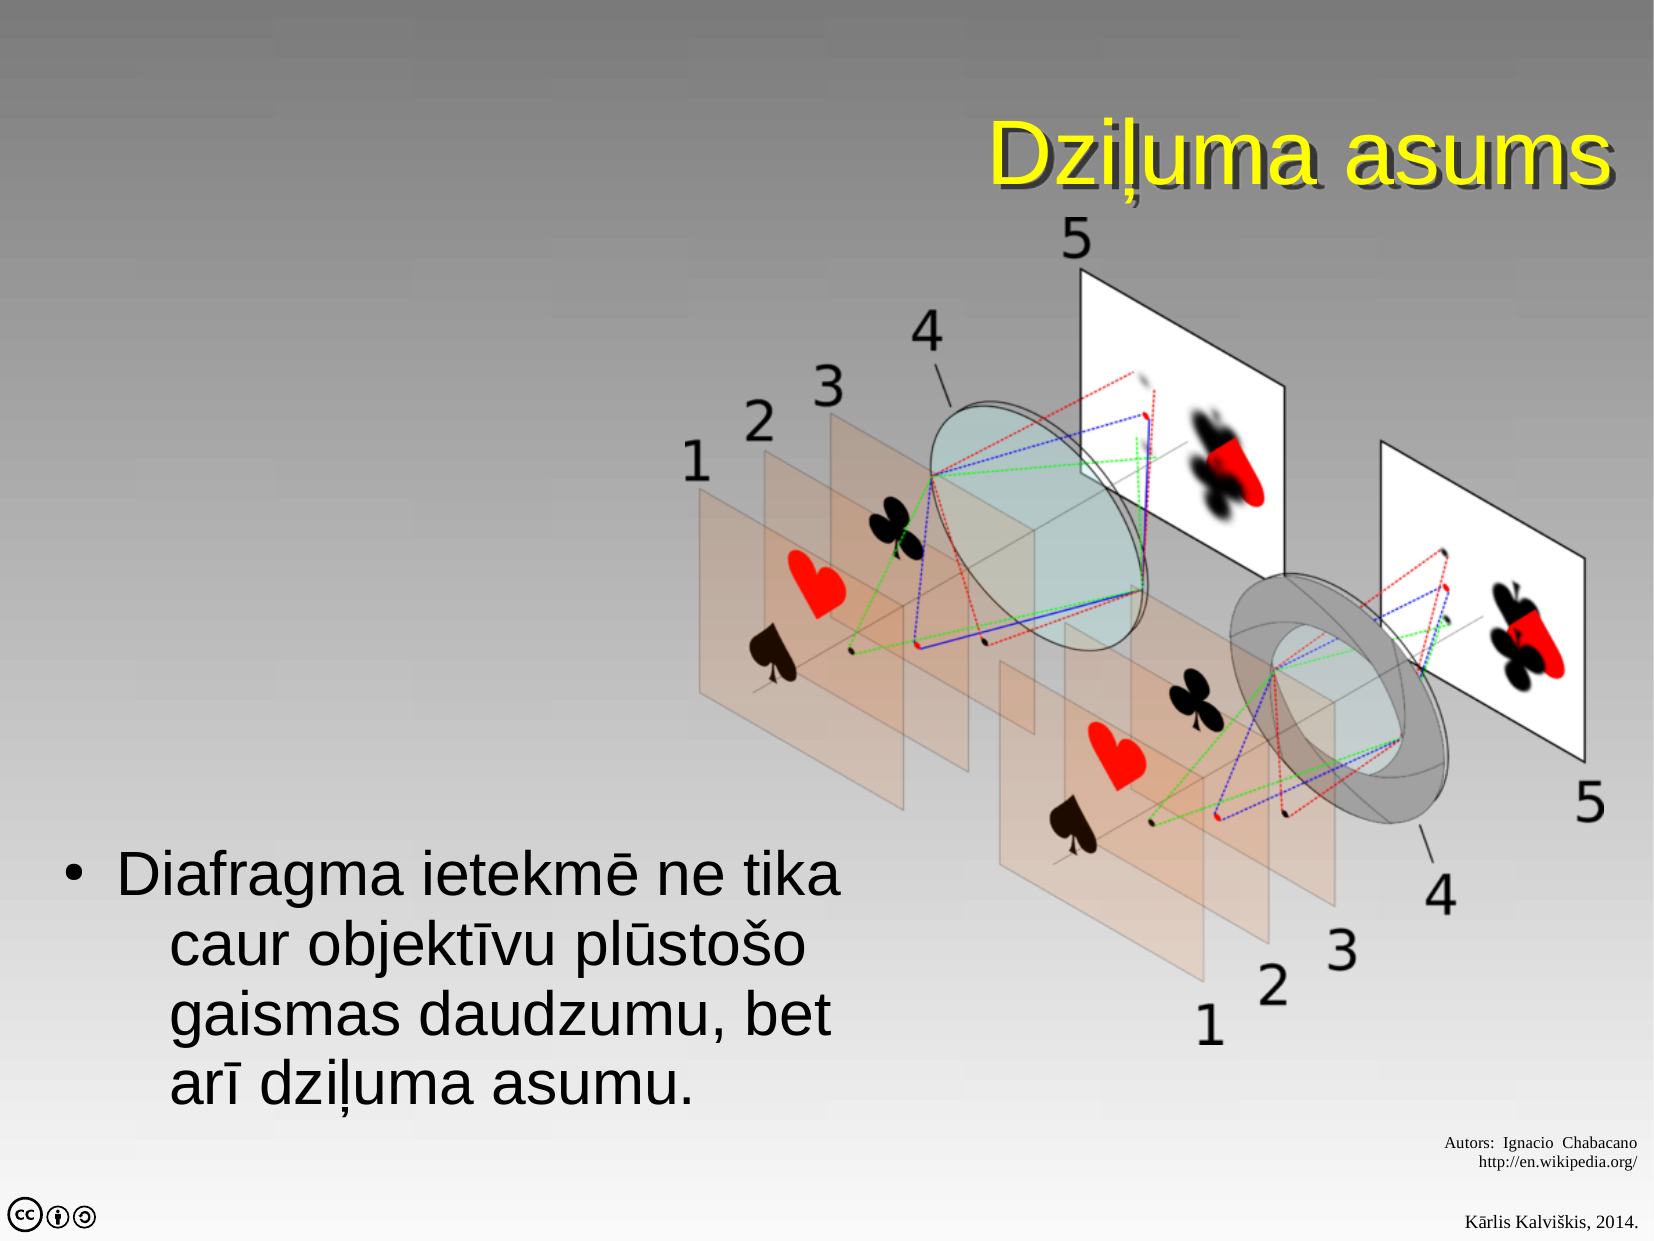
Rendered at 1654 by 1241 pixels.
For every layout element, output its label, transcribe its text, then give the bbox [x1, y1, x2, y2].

picture [0, 0, 1654, 1241]
title Dziļuma asums [42, 49, 1615, 257]
list Diafragma ietekmē ne tika caur objektīvu plūstošo gaismas daudzumu, bet arī dziļuma asumu. [27, 838, 919, 1166]
text_box Autors: Ignacio Chabacano http://en.wikipedia.org/ [1431, 1126, 1653, 1179]
